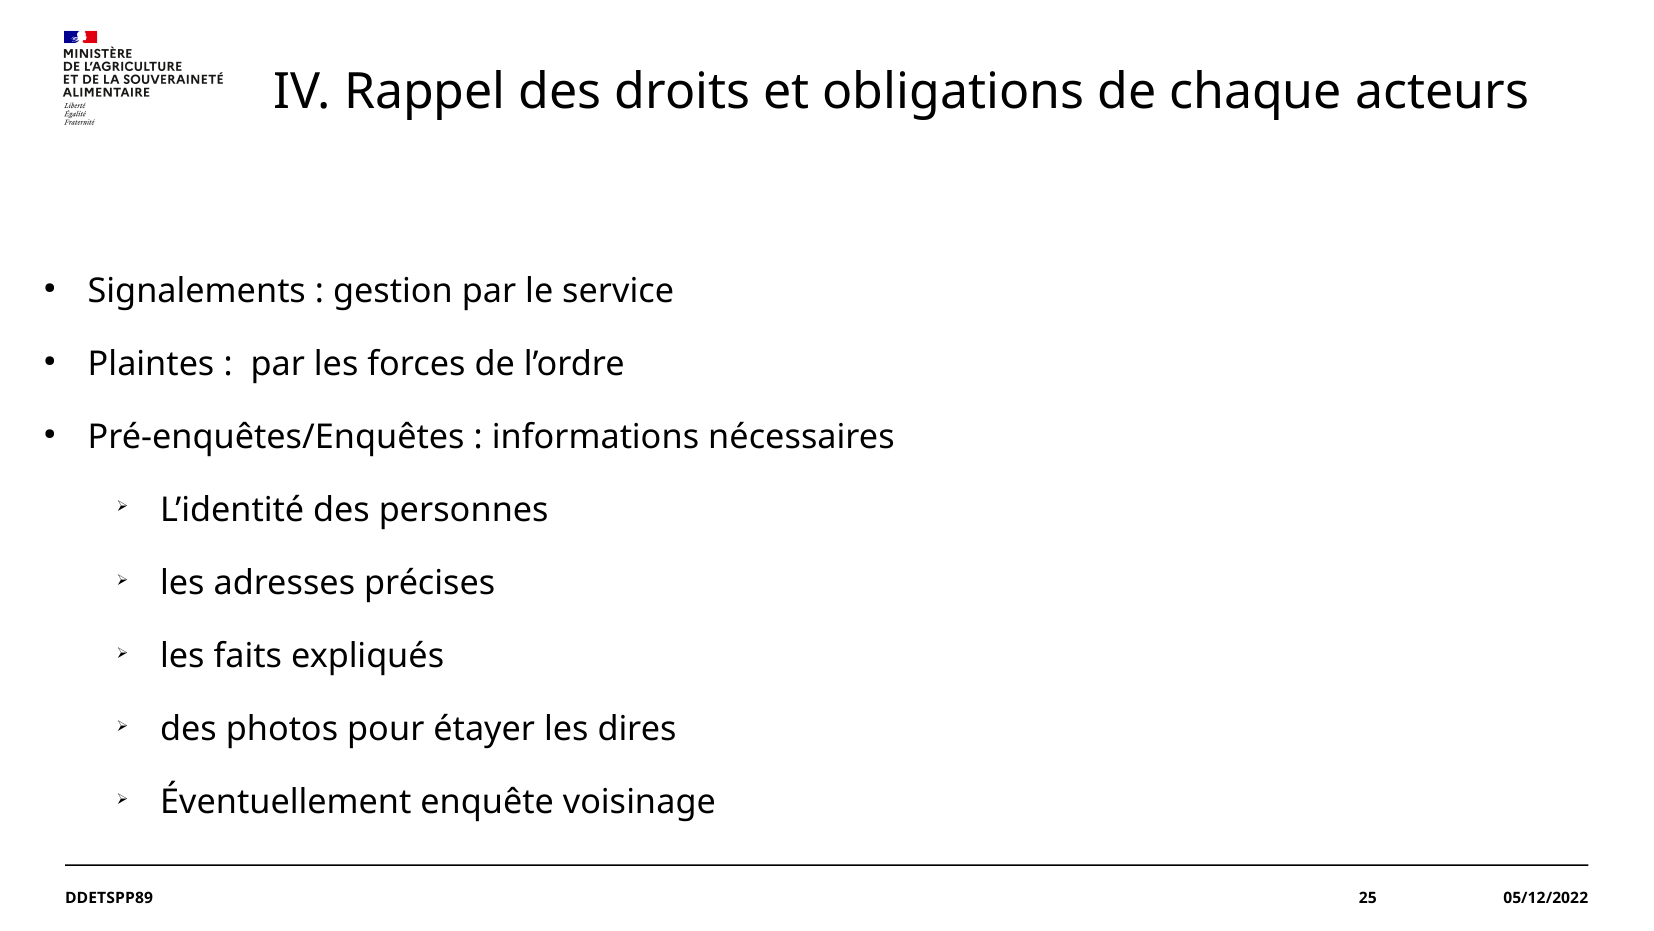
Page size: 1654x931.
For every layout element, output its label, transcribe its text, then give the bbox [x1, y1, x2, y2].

slide_number 25 [1132, 864, 1377, 931]
slide_number 05/12/2022 [1377, 864, 1589, 931]
footer DDETSPP89 [65, 864, 1132, 931]
title IV. Rappel des droits et obligations de chaque acteurs [202, 5, 1650, 174]
picture [52, 19, 202, 136]
list Signalements : gestion par le service Plaintes : par les forces de l’ordre Pré-enquêtes/Enquêtes : informations nécessaires L’identité des personnes les adresses précises les faits expliqués des photos pour étayer les dires Éventuellement enquête voisinage [29, 265, 1625, 827]
